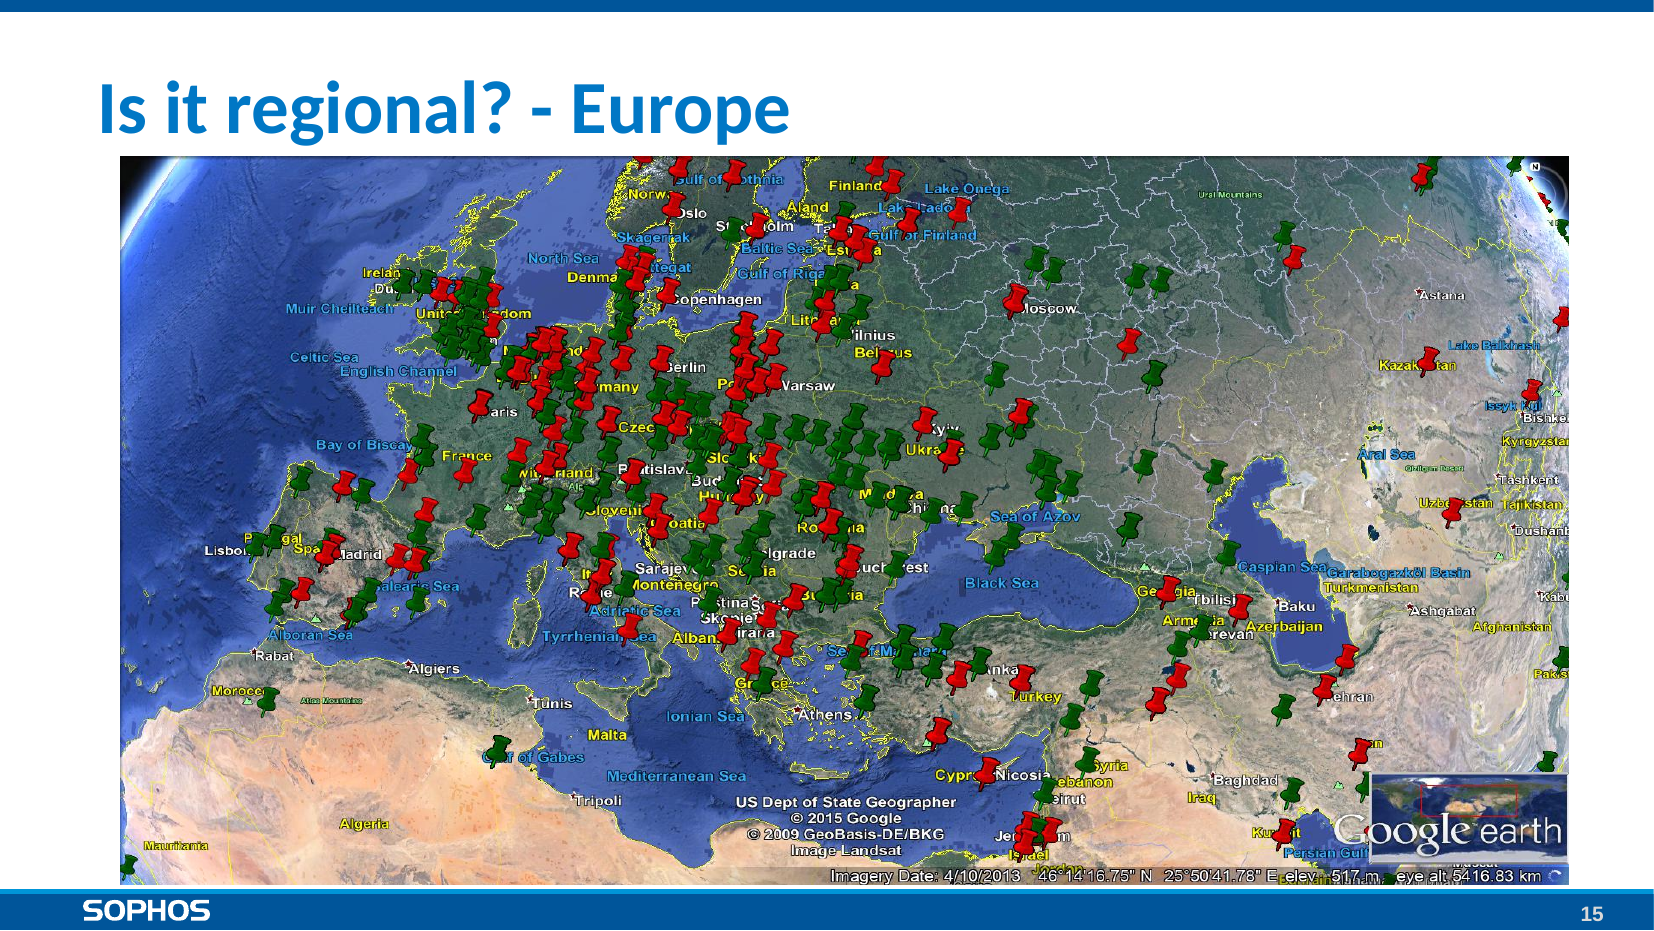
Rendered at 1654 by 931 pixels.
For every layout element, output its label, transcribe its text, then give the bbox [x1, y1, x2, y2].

title Is it regional? - Europe [82, 37, 1571, 170]
picture [120, 156, 1569, 886]
